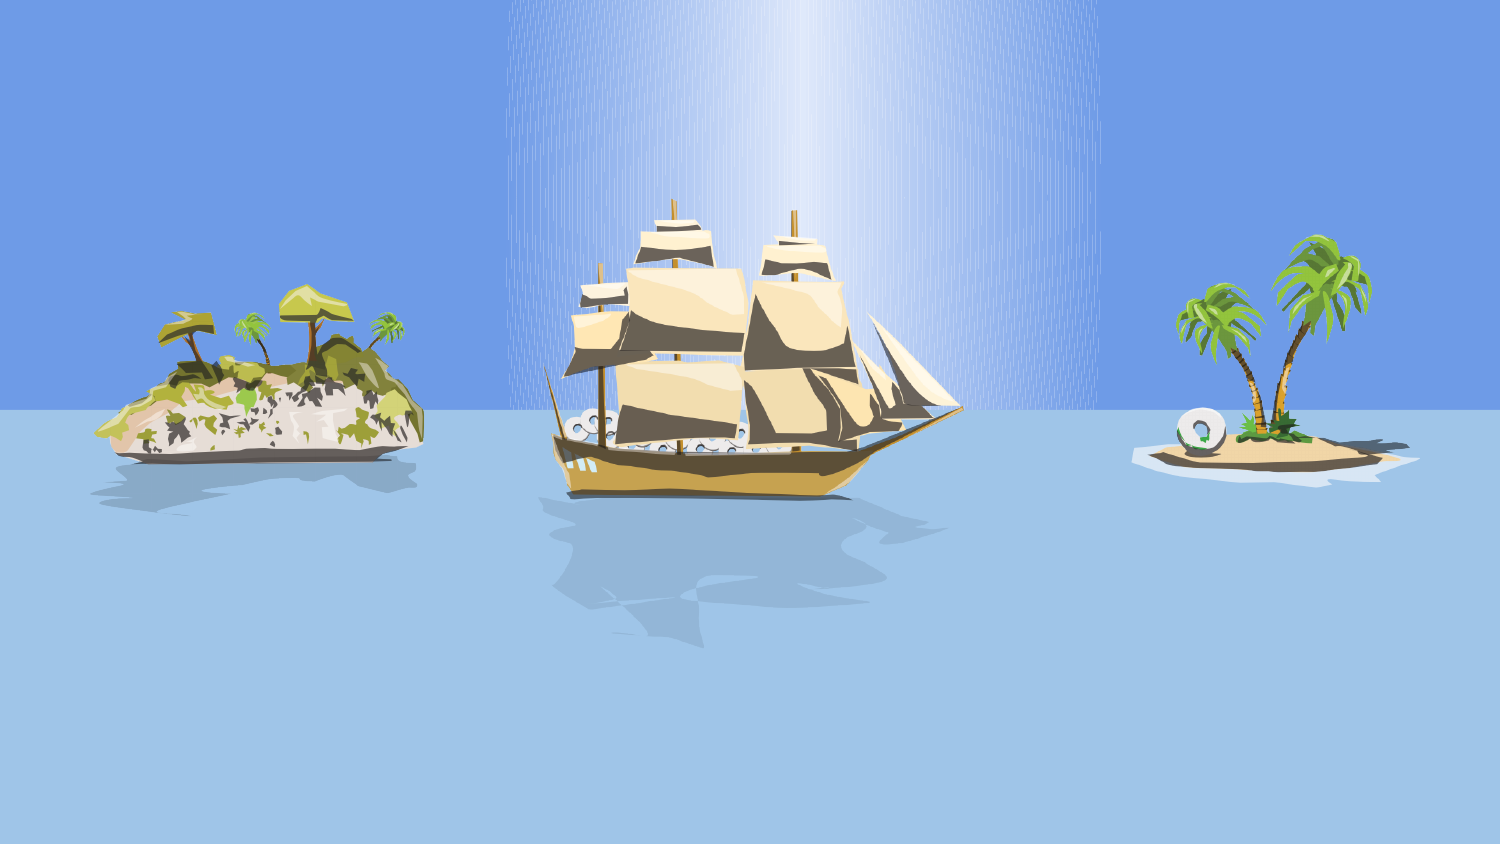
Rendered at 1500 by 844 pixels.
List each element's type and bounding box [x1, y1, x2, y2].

text_box [0, 0, 1500, 844]
picture [70, 235, 438, 537]
picture [491, 165, 1010, 679]
picture [1129, 228, 1432, 489]
